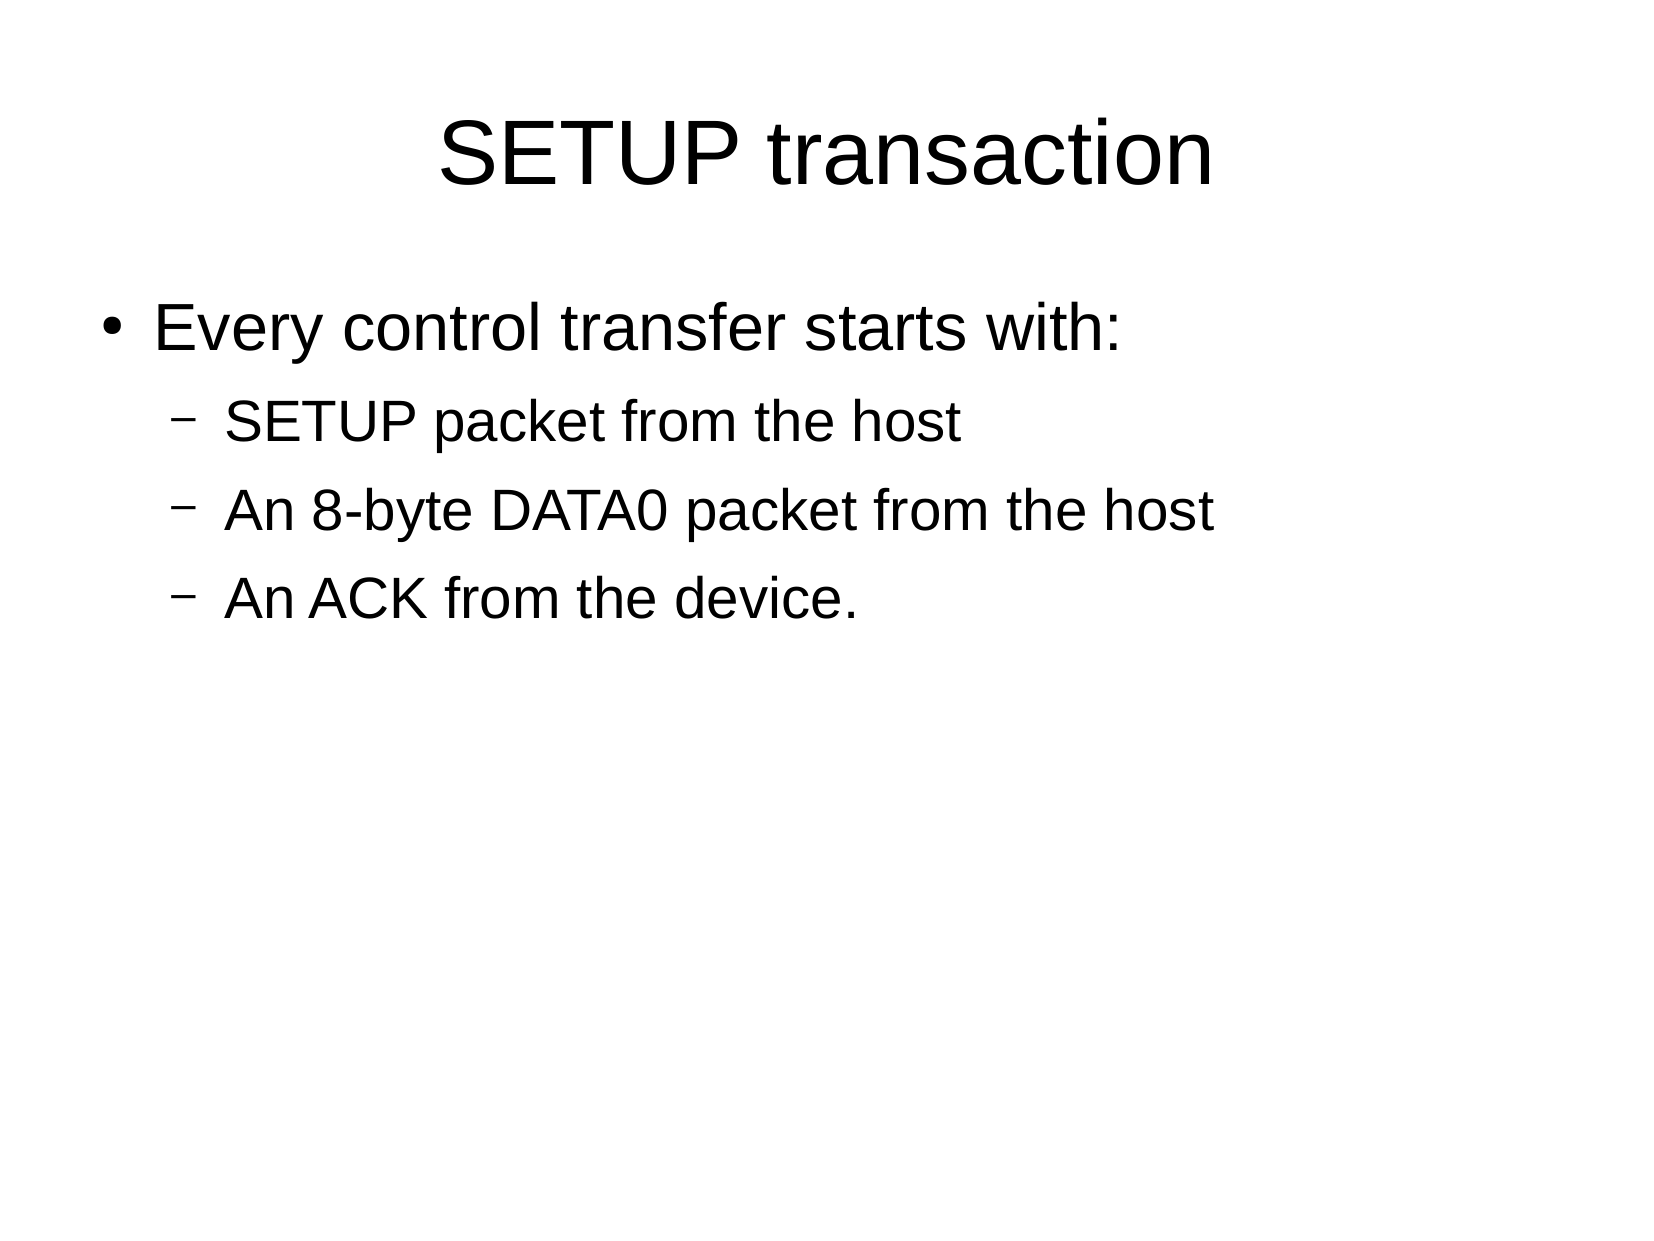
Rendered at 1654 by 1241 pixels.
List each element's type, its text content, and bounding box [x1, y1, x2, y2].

list Every control transfer starts with: SETUP packet from the host An 8-byte DATA0 packet from the host An ACK from the device. [82, 290, 1571, 1010]
title SETUP transaction [82, 49, 1571, 257]
